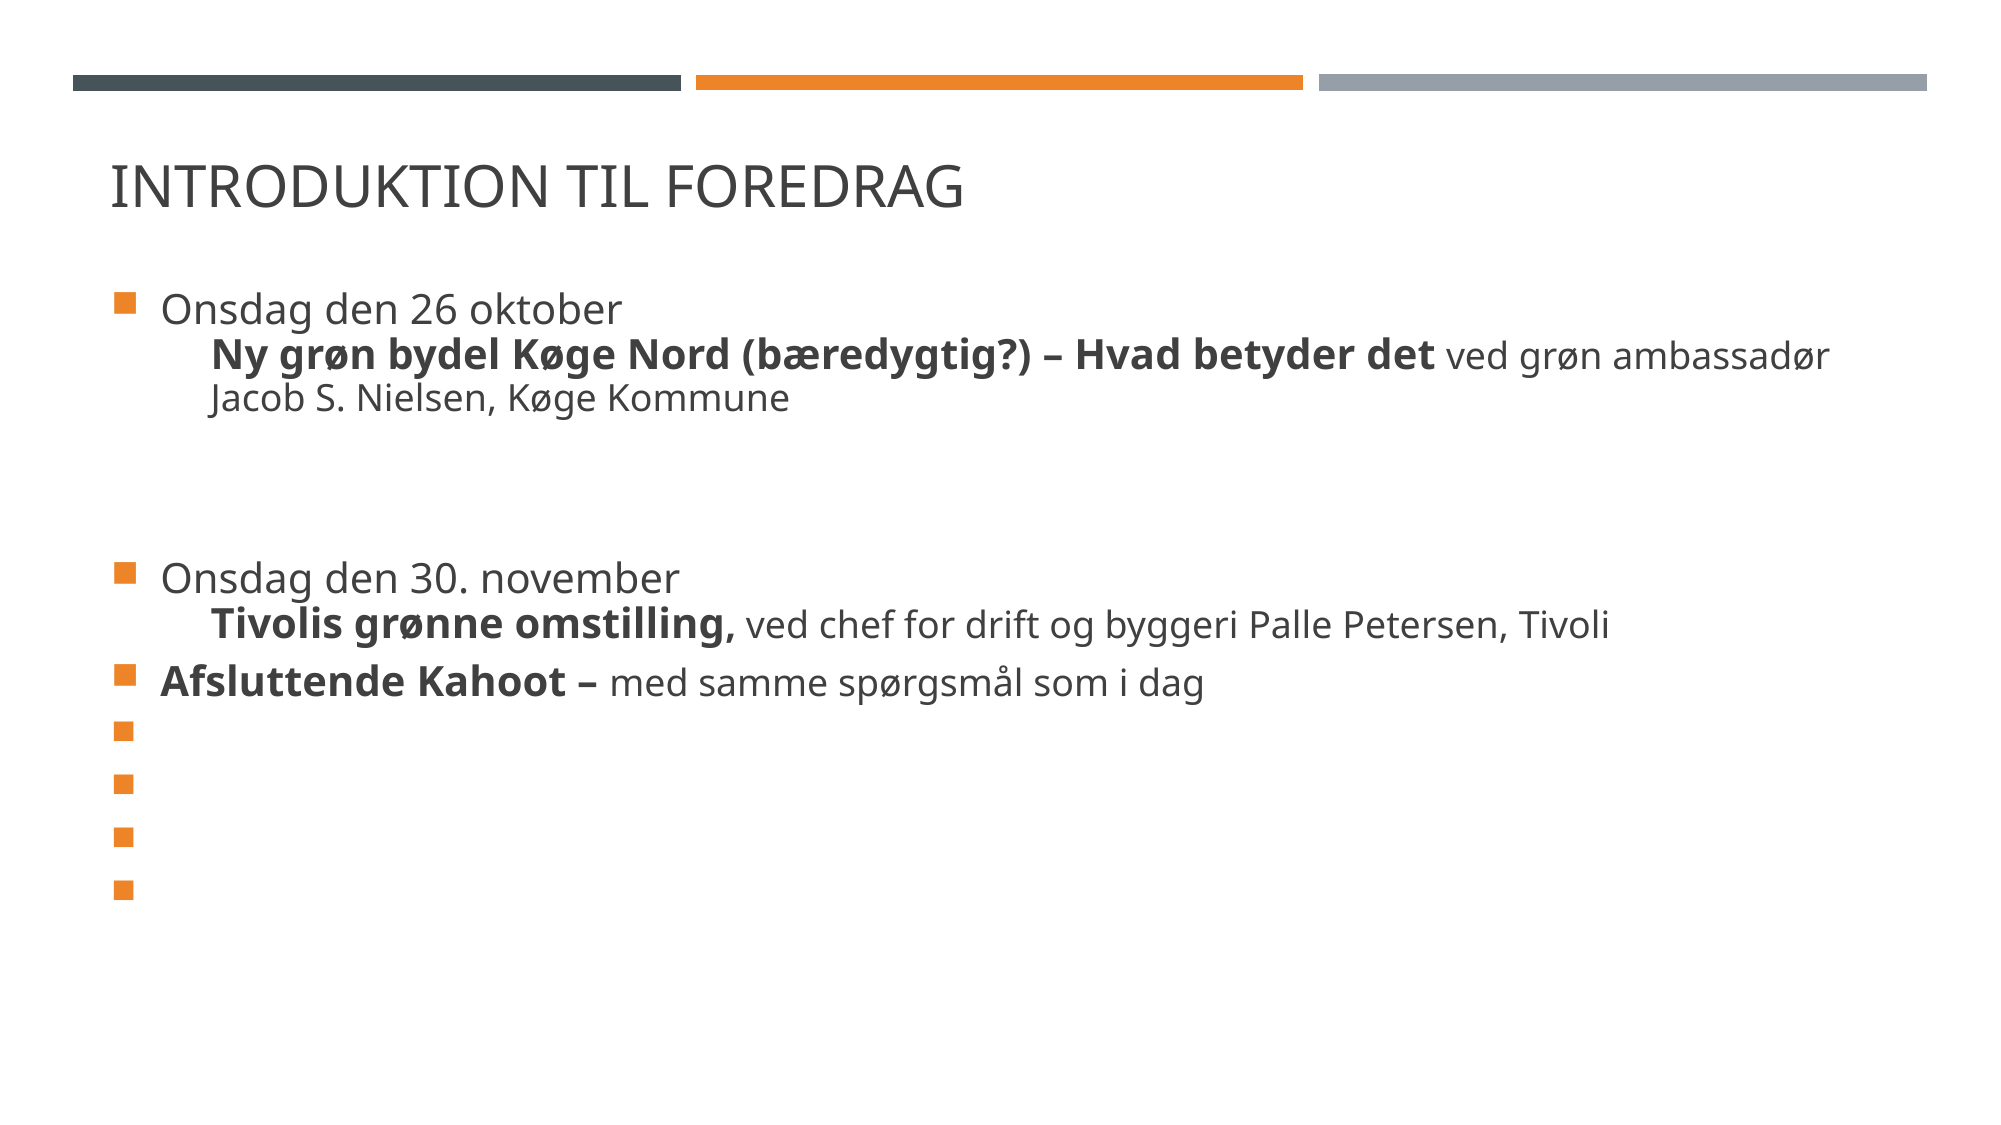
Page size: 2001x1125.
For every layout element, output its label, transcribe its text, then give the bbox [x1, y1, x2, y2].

title Introduktion til foredrag [95, 115, 1905, 226]
list Onsdag den 26 oktober Ny grøn bydel Køge Nord (bæredygtig?) – Hvad betyder det ved grøn ambassadør Jacob S. Nielsen, Køge Kommune Onsdag den 30. november Tivolis grønne omstilling, ved chef for drift og byggeri Palle Petersen, Tivoli Afsluttende Kahoot – med samme spørgsmål som i dag [95, 226, 1905, 981]
